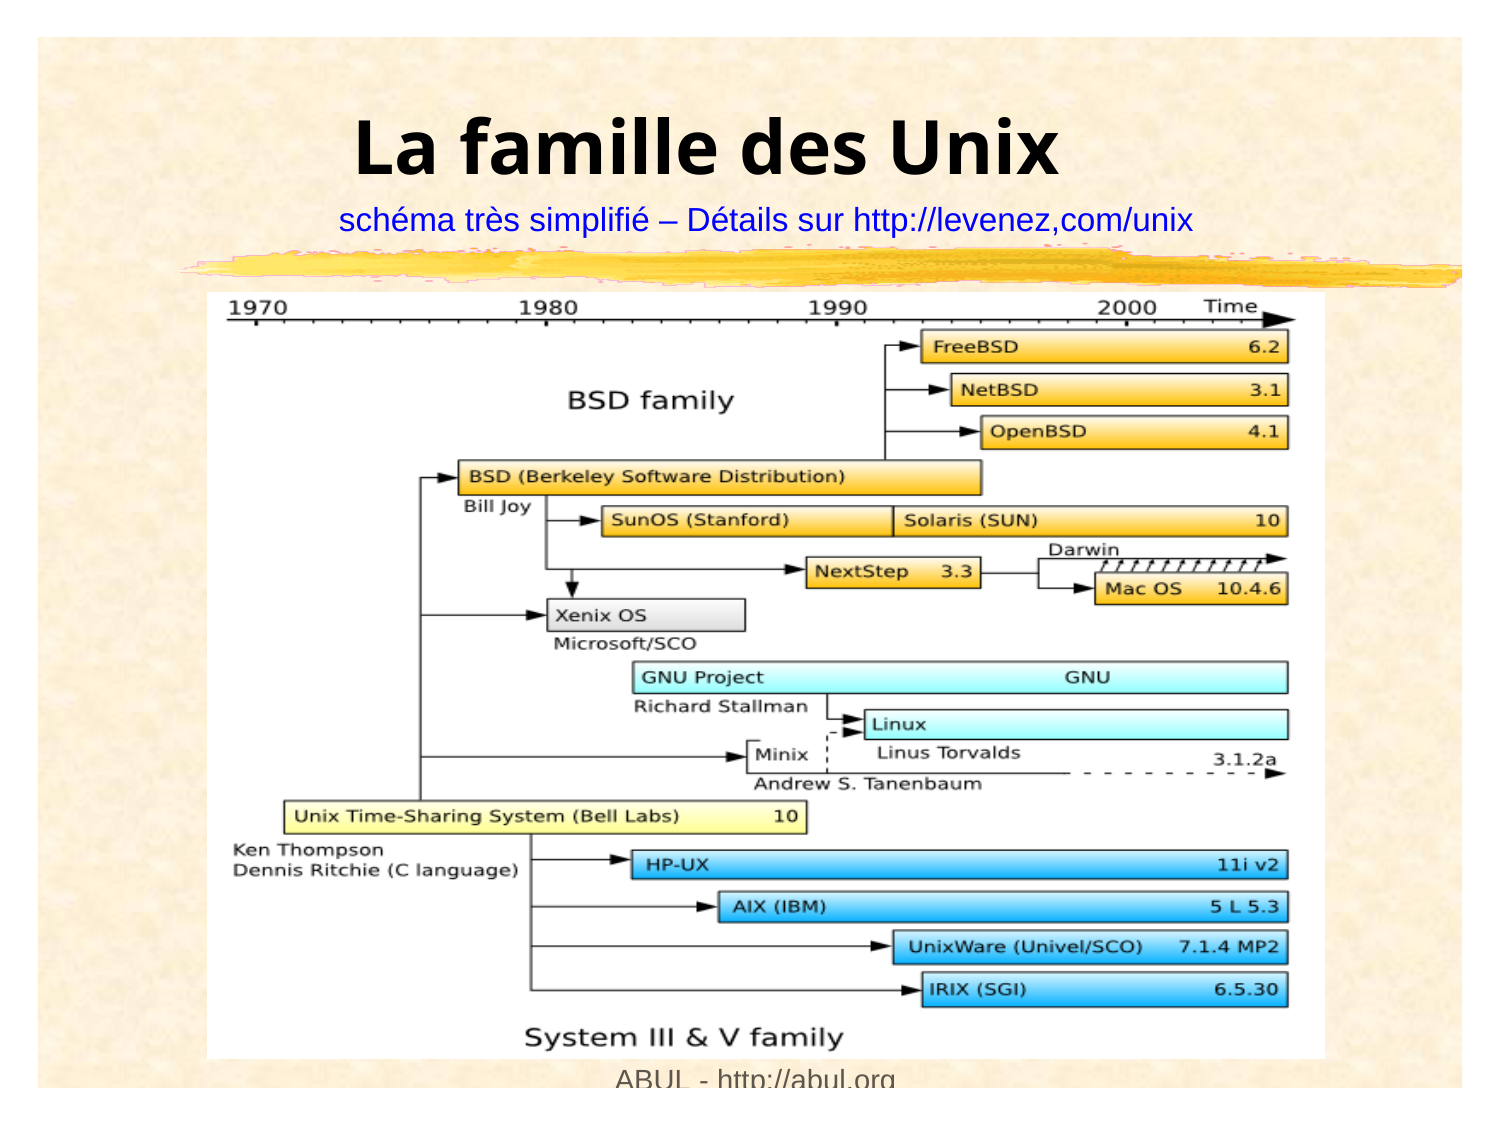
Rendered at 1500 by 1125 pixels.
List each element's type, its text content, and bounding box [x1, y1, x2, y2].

picture [620, 1073, 627, 1082]
picture [37, 37, 1463, 1088]
title La famille des Unix [101, 39, 1312, 253]
picture [639, 1081, 649, 1088]
picture [722, 1076, 729, 1088]
picture [618, 1084, 630, 1088]
picture [639, 1072, 648, 1078]
picture [858, 1076, 866, 1088]
picture [794, 1082, 801, 1088]
picture [811, 1076, 818, 1088]
picture [883, 1076, 891, 1088]
text_box schéma très simplifié – Détails sur http://levenez,com/unix [154, 201, 1368, 260]
picture [738, 1076, 743, 1088]
picture [754, 1076, 761, 1088]
